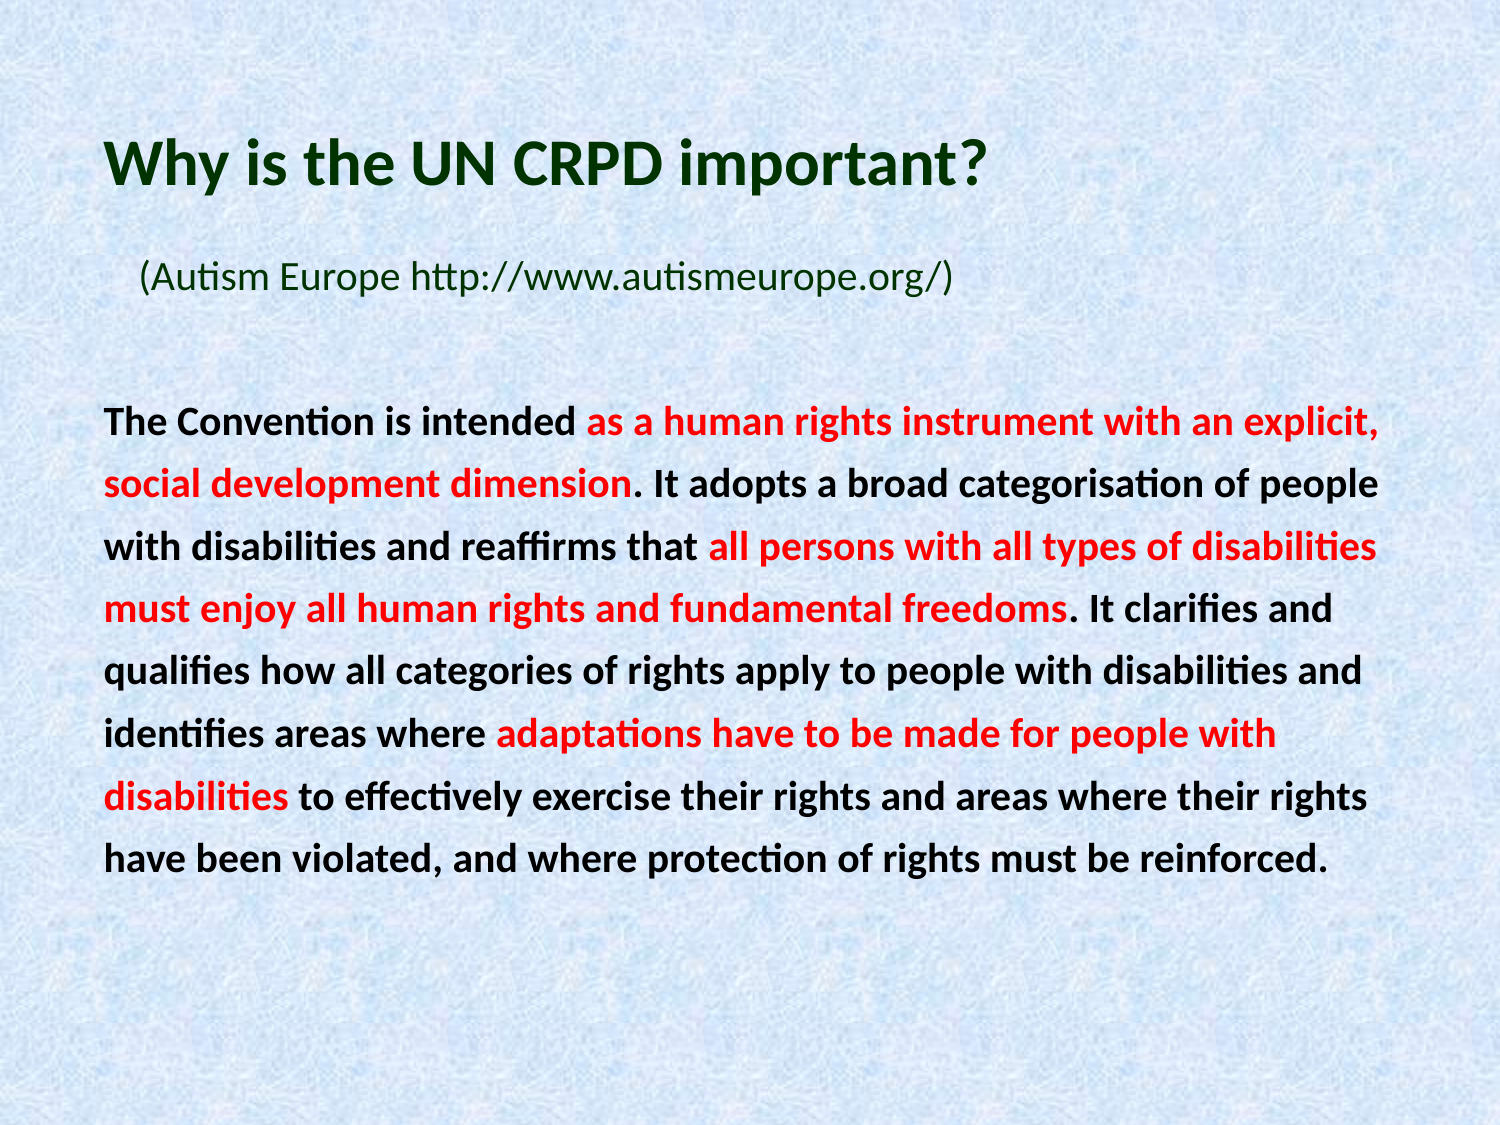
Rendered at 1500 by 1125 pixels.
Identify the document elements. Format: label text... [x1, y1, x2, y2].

text_box The Convention is intended as a human rights instrument with an explicit, social development dimension. It adopts a broad categorisation of people with disabilities and reaffirms that all persons with all types of disabilities must enjoy all human rights and fundamental freedoms. It clarifies and qualifies how all categories of rights apply to people with disabilities and identifies areas where adaptations have to be made for people with disabilities to effectively exercise their rights and areas where their rights have been violated, and where protection of rights must be reinforced. [89, 373, 1412, 933]
text_box Why is the UN CRPD important? (Autism Europe http://www.autismeurope.org/) [88, 66, 1418, 351]
